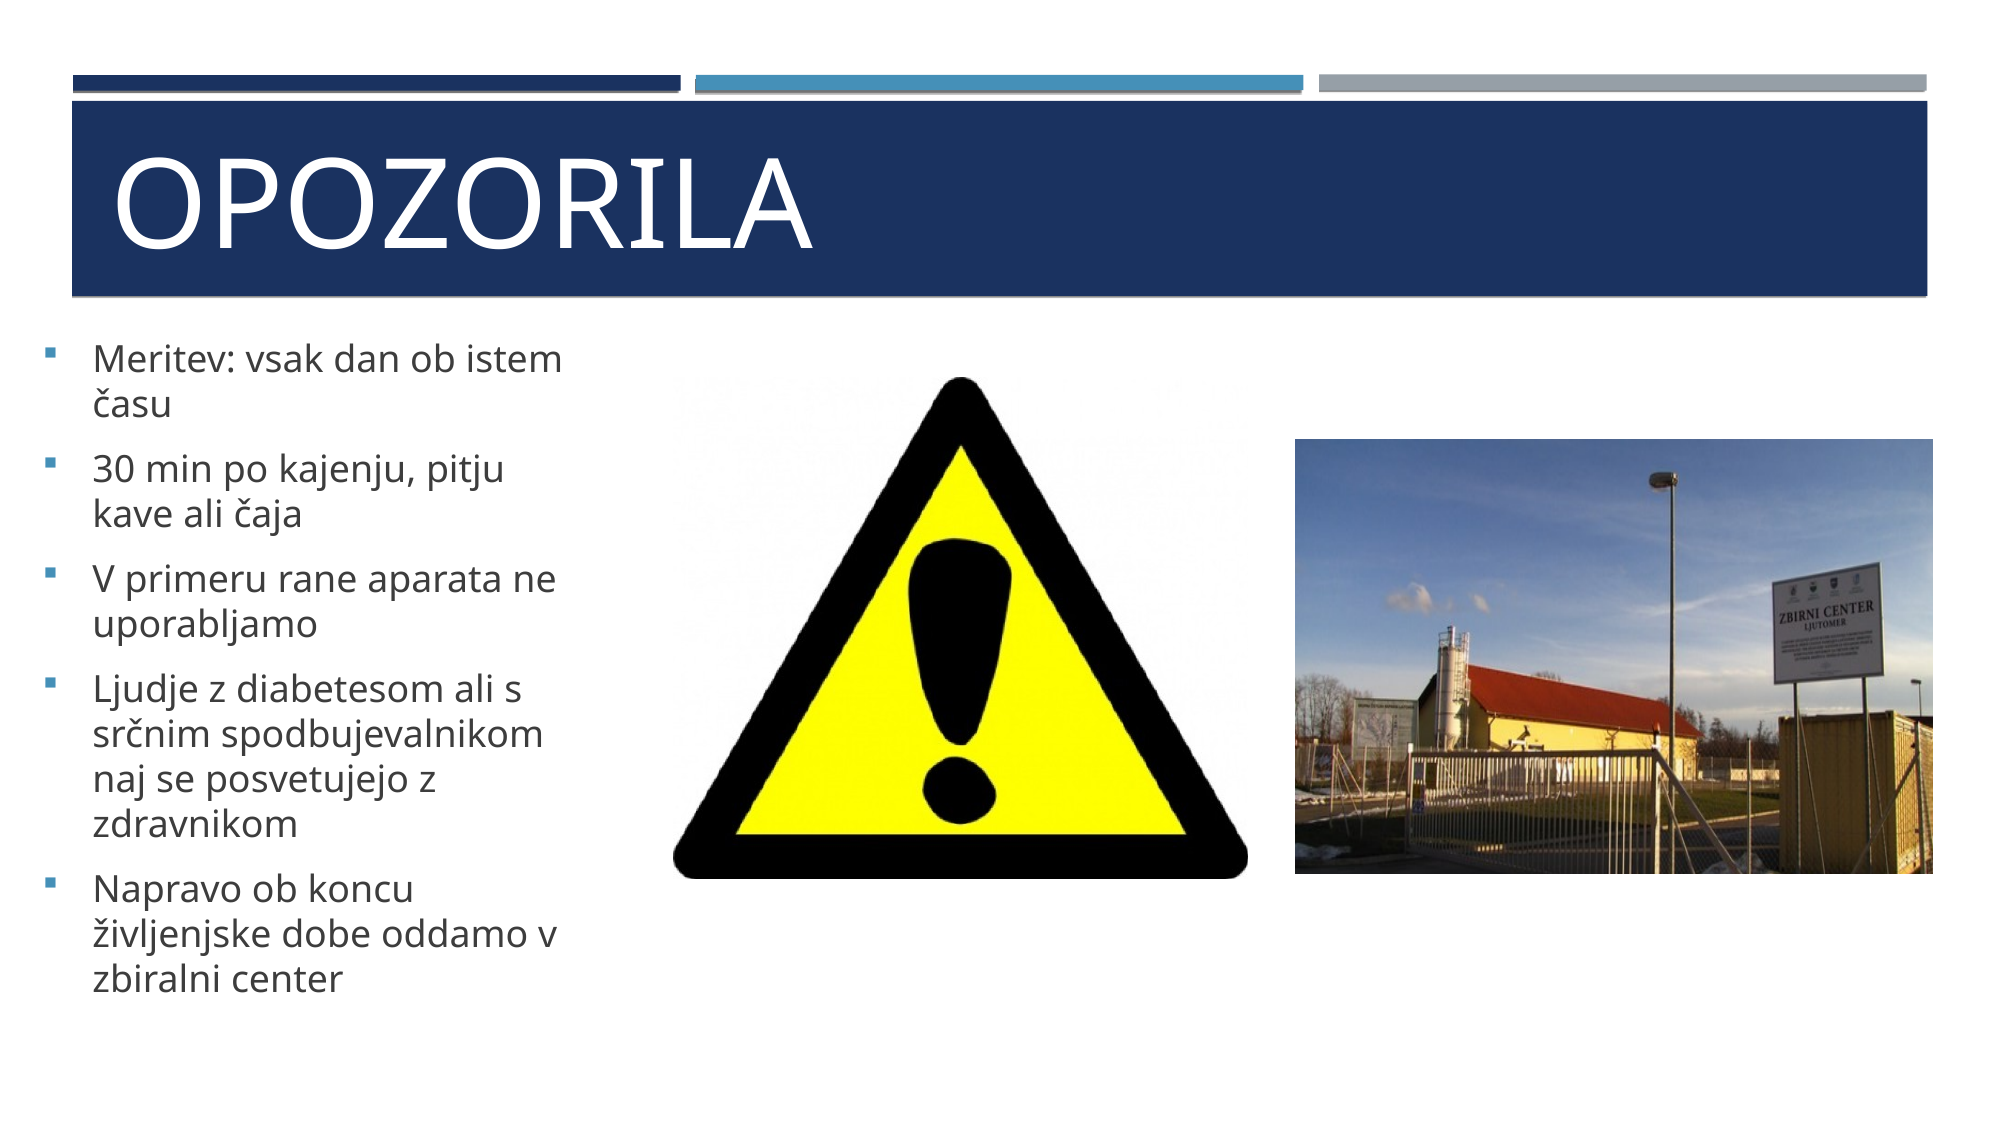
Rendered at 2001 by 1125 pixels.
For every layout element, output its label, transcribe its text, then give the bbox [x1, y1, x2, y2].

list Meritev: vsak dan ob istem času 30 min po kajenju, pitju kave ali čaja V primeru rane aparata ne uporabljamo Ljudje z diabetesom ali s srčnim spodbujevalnikom naj se posvetujejo z zdravnikom Napravo ob koncu življenjske dobe oddamo v zbiralni center [27, 327, 579, 1084]
picture [1295, 439, 1933, 874]
picture [673, 377, 1248, 879]
title opozorila [95, 115, 1905, 282]
